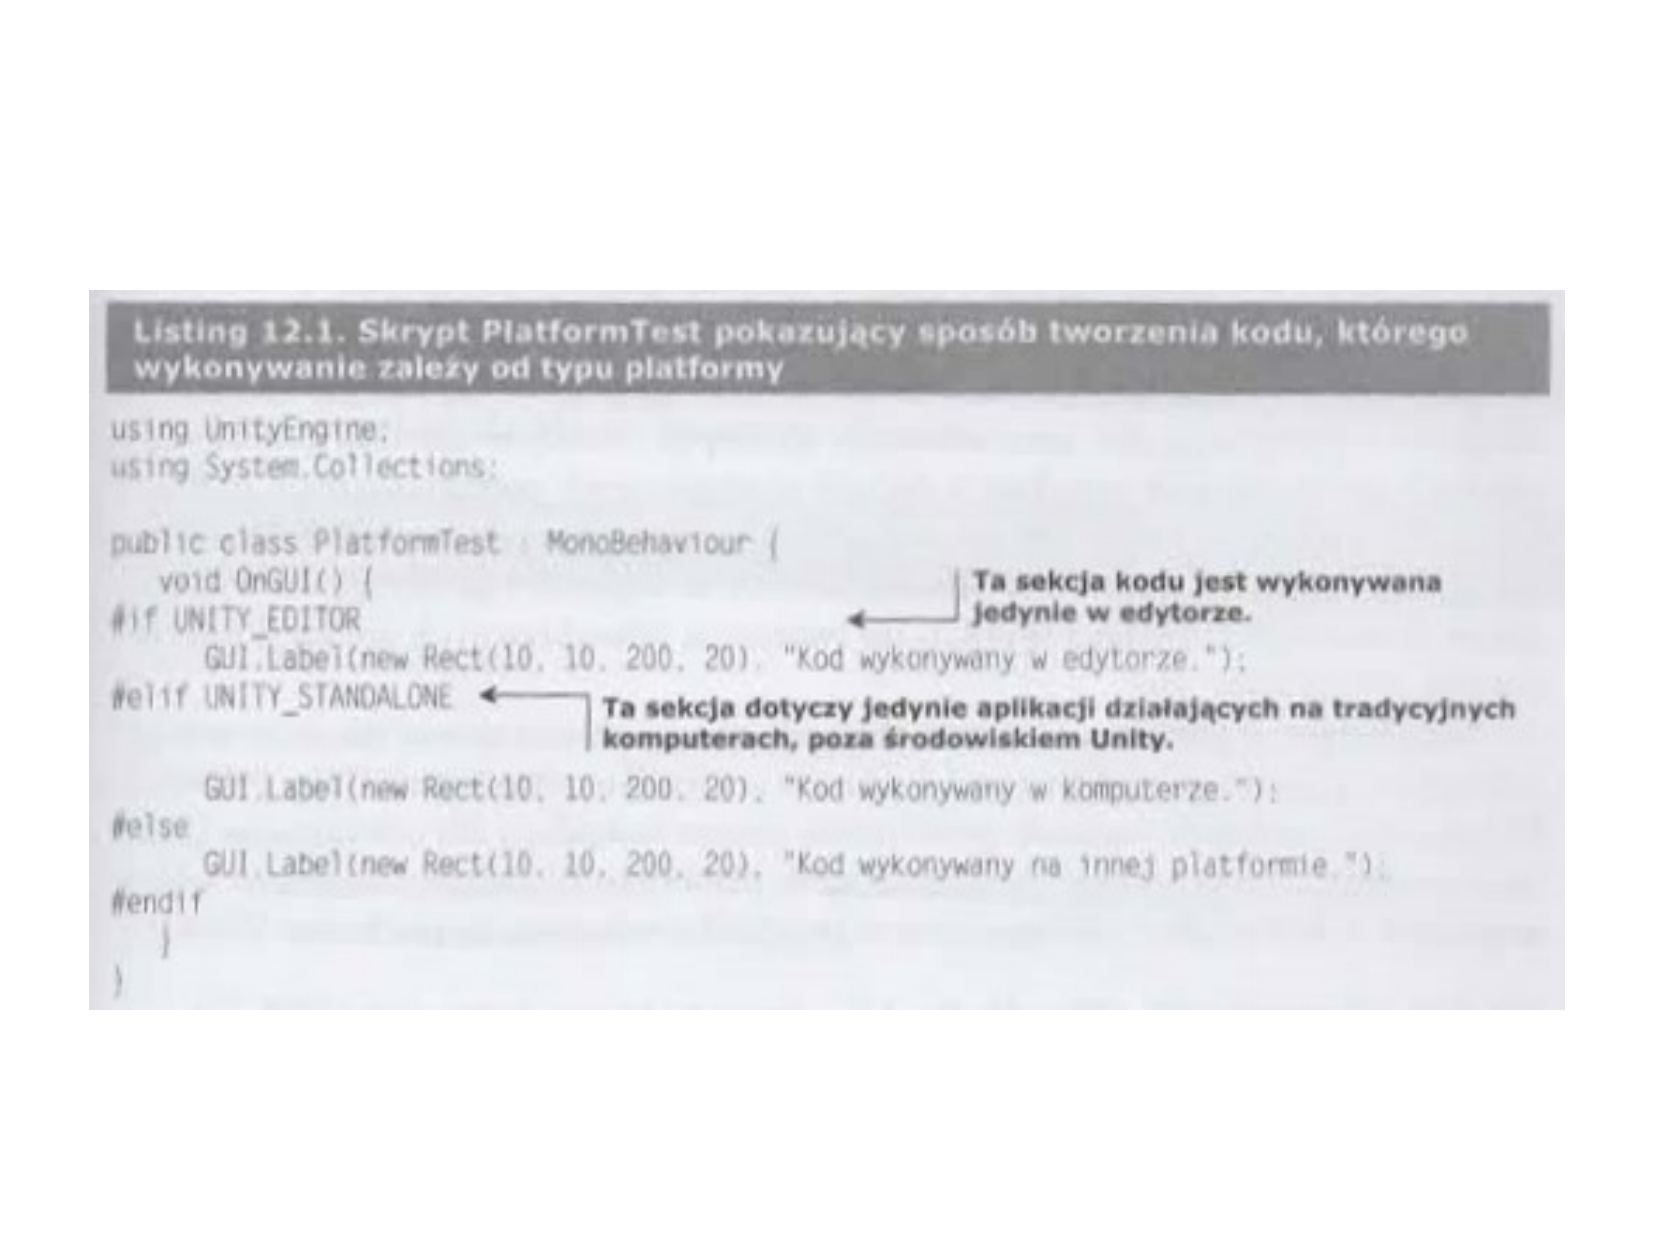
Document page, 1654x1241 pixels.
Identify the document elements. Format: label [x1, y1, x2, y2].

picture [89, 290, 1565, 1010]
